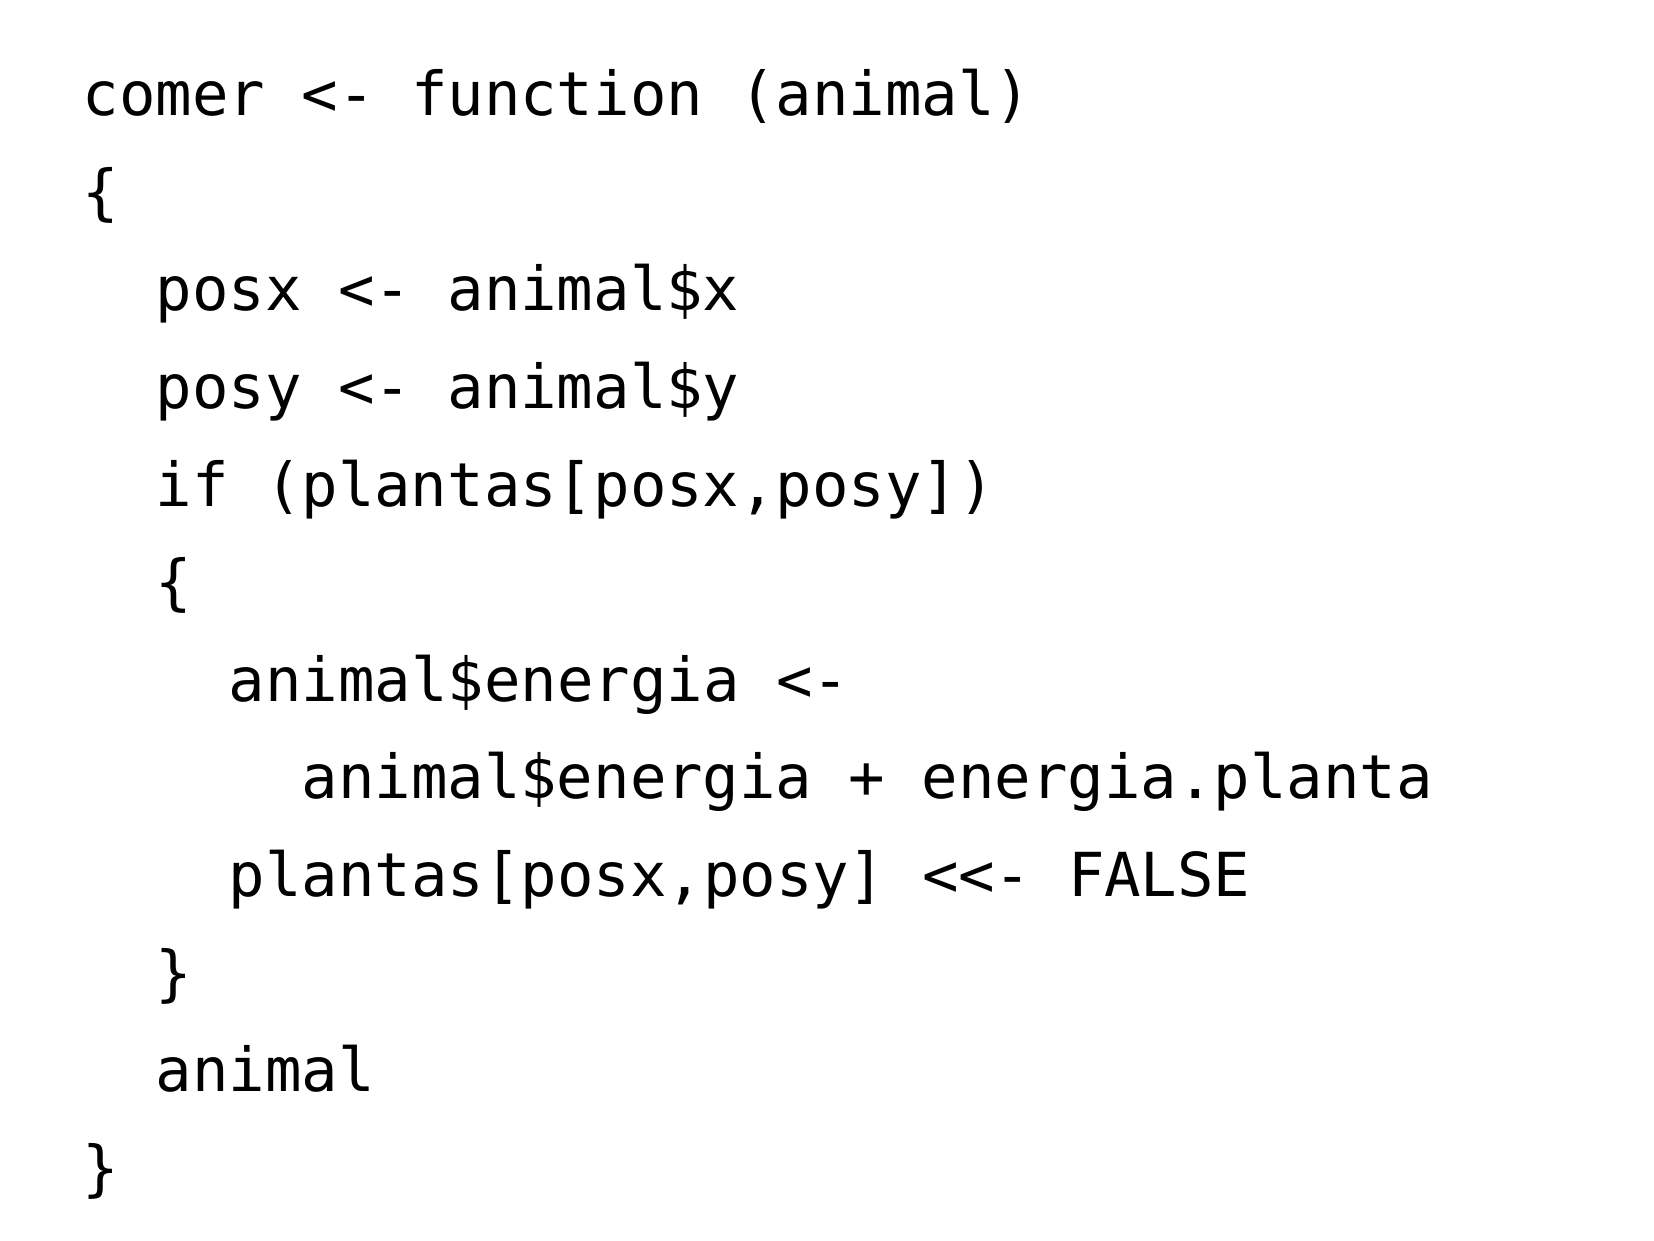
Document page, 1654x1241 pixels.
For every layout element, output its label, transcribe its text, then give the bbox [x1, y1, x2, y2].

list comer <- function (animal) { posx <- animal$x posy <- animal$y if (plantas[posx,posy]) { animal$energia <- animal$energia + energia.planta plantas[posx,posy] <<- FALSE } animal } [82, 59, 1571, 1205]
